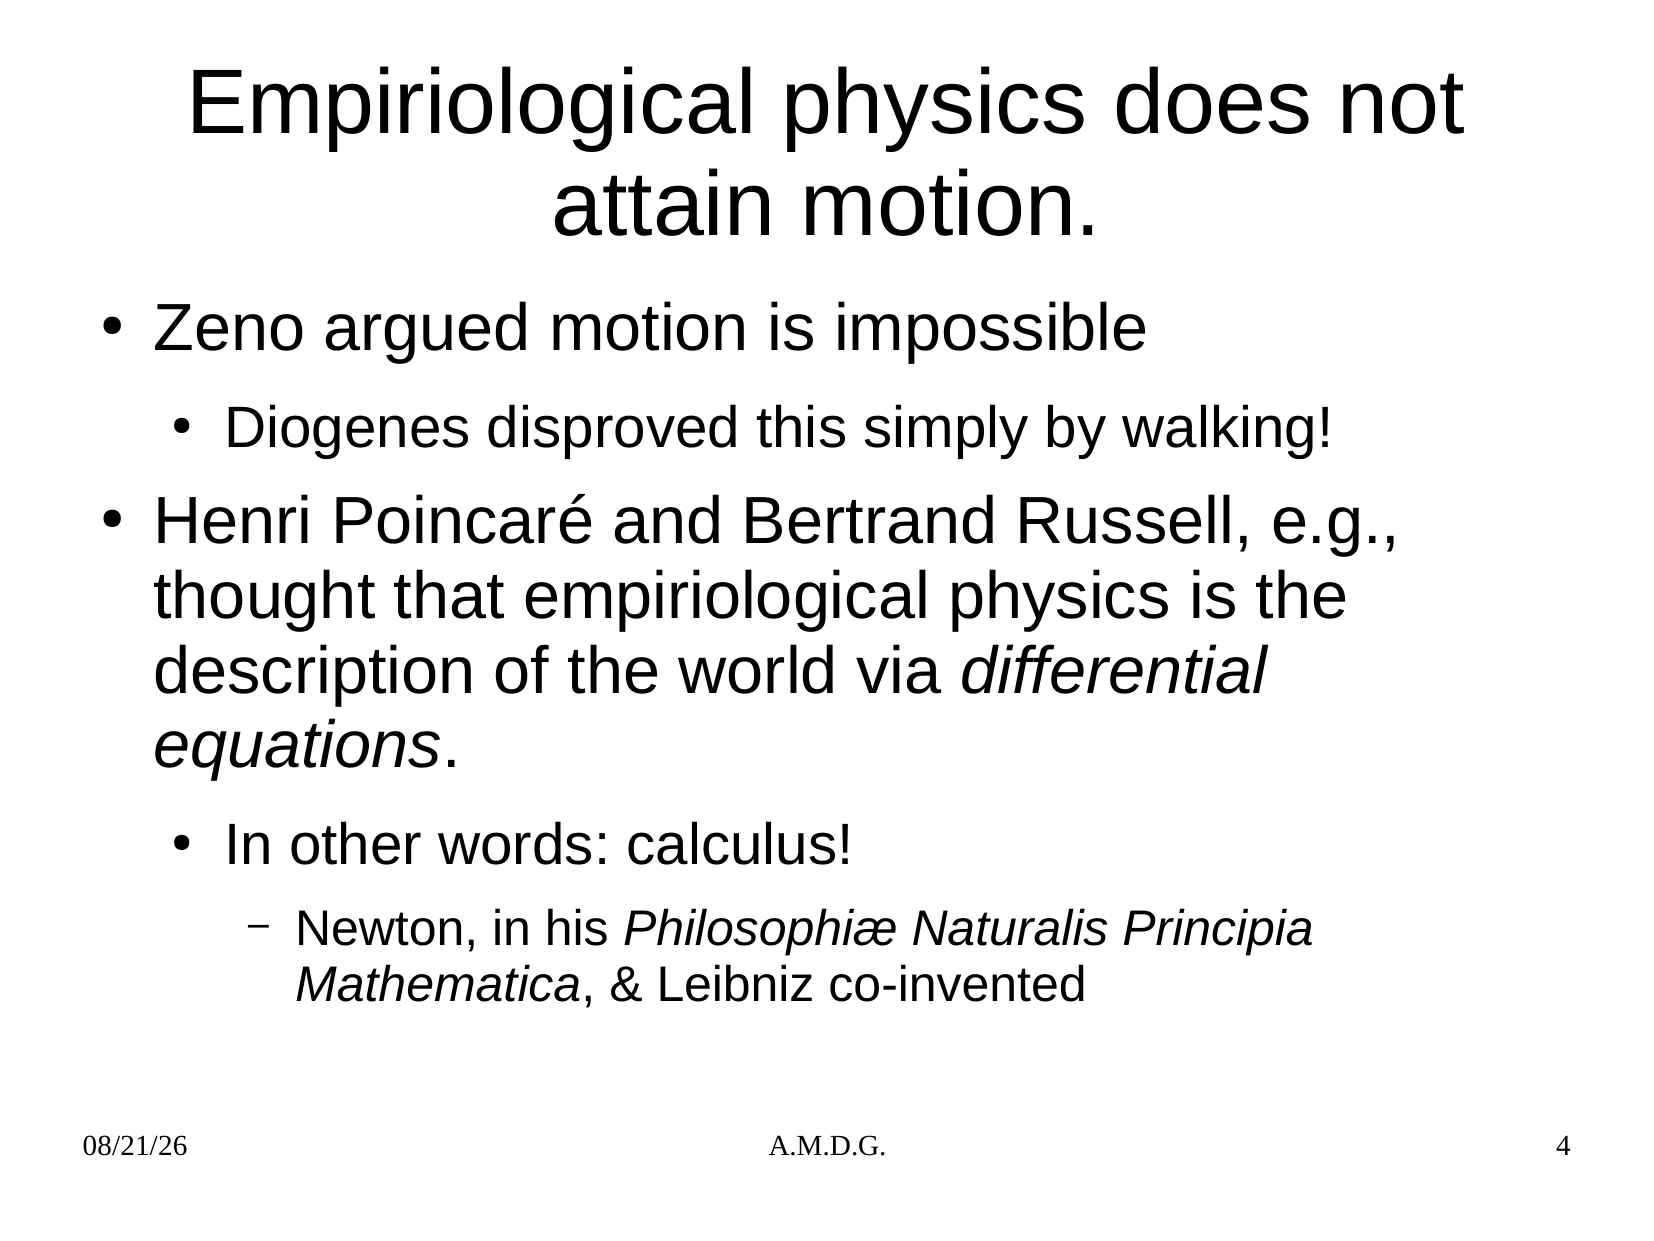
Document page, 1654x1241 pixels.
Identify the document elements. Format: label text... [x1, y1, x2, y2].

title Empiriological physics does not attain motion. [82, 49, 1571, 257]
list Zeno argued motion is impossible Diogenes disproved this simply by walking! Henri Poincaré and Bertrand Russell, e.g., thought that empiriological physics is the description of the world via differential equations. In other words: calculus! Newton, in his Philosophiæ Naturalis Principia Mathematica, & Leibniz co-invented [82, 290, 1571, 1109]
